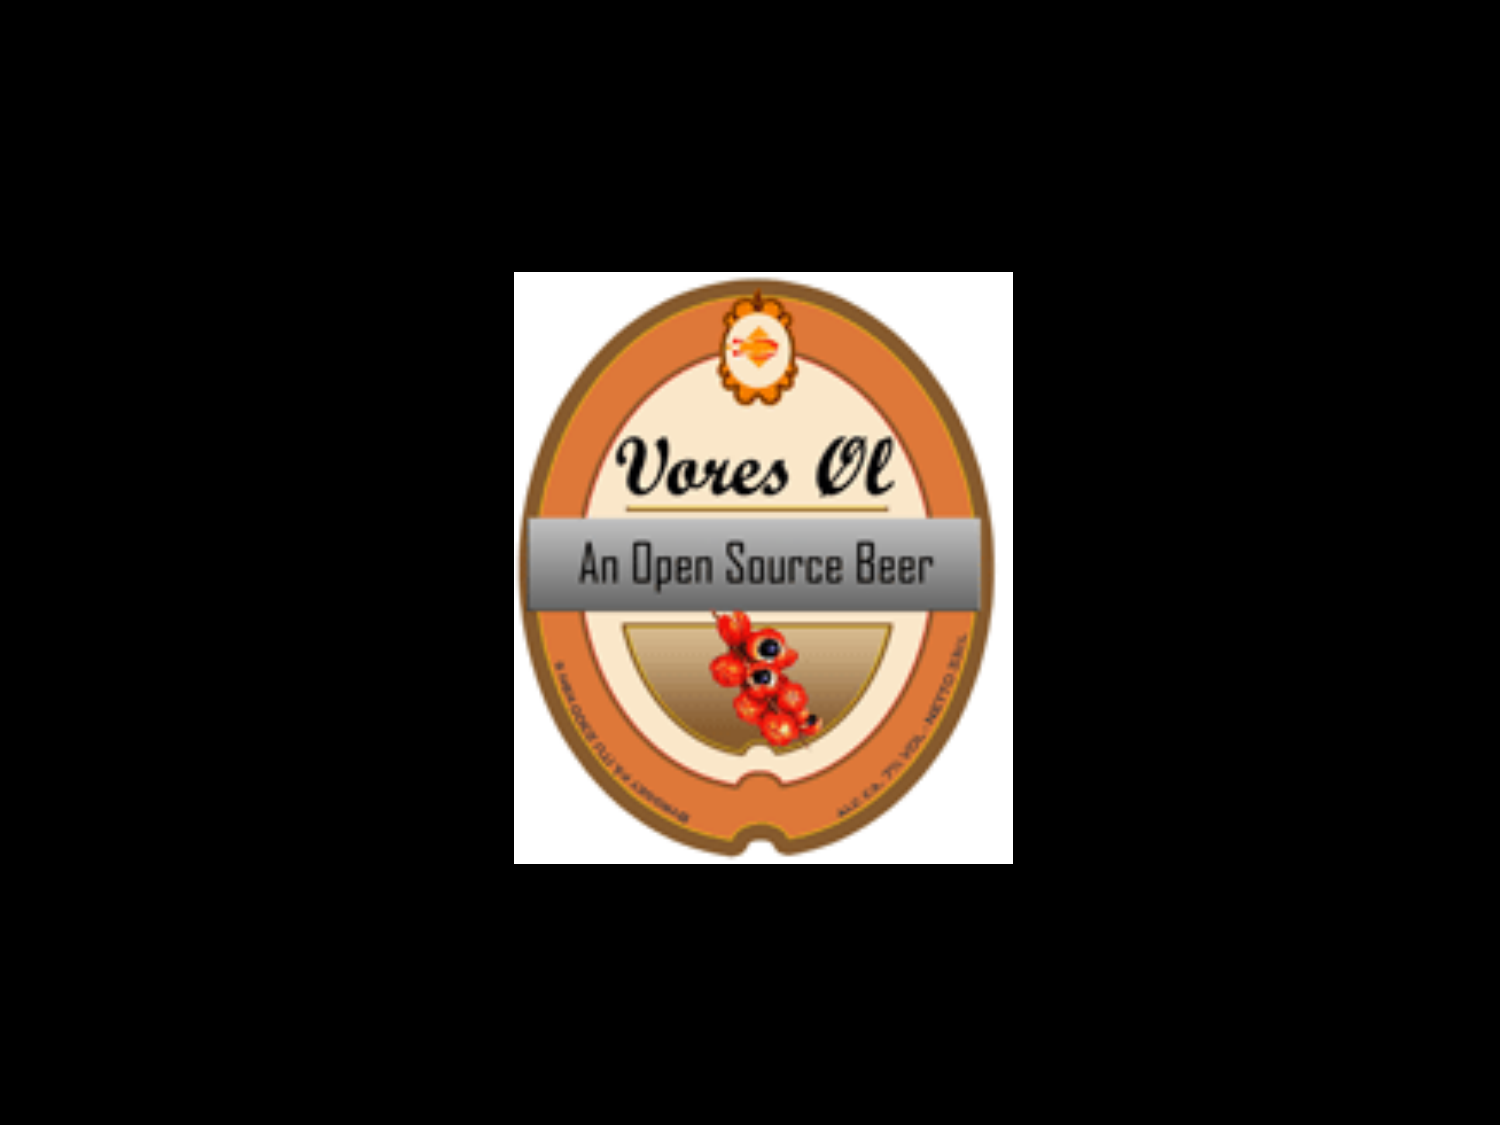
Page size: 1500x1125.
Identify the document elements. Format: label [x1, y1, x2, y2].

picture [514, 272, 1013, 864]
